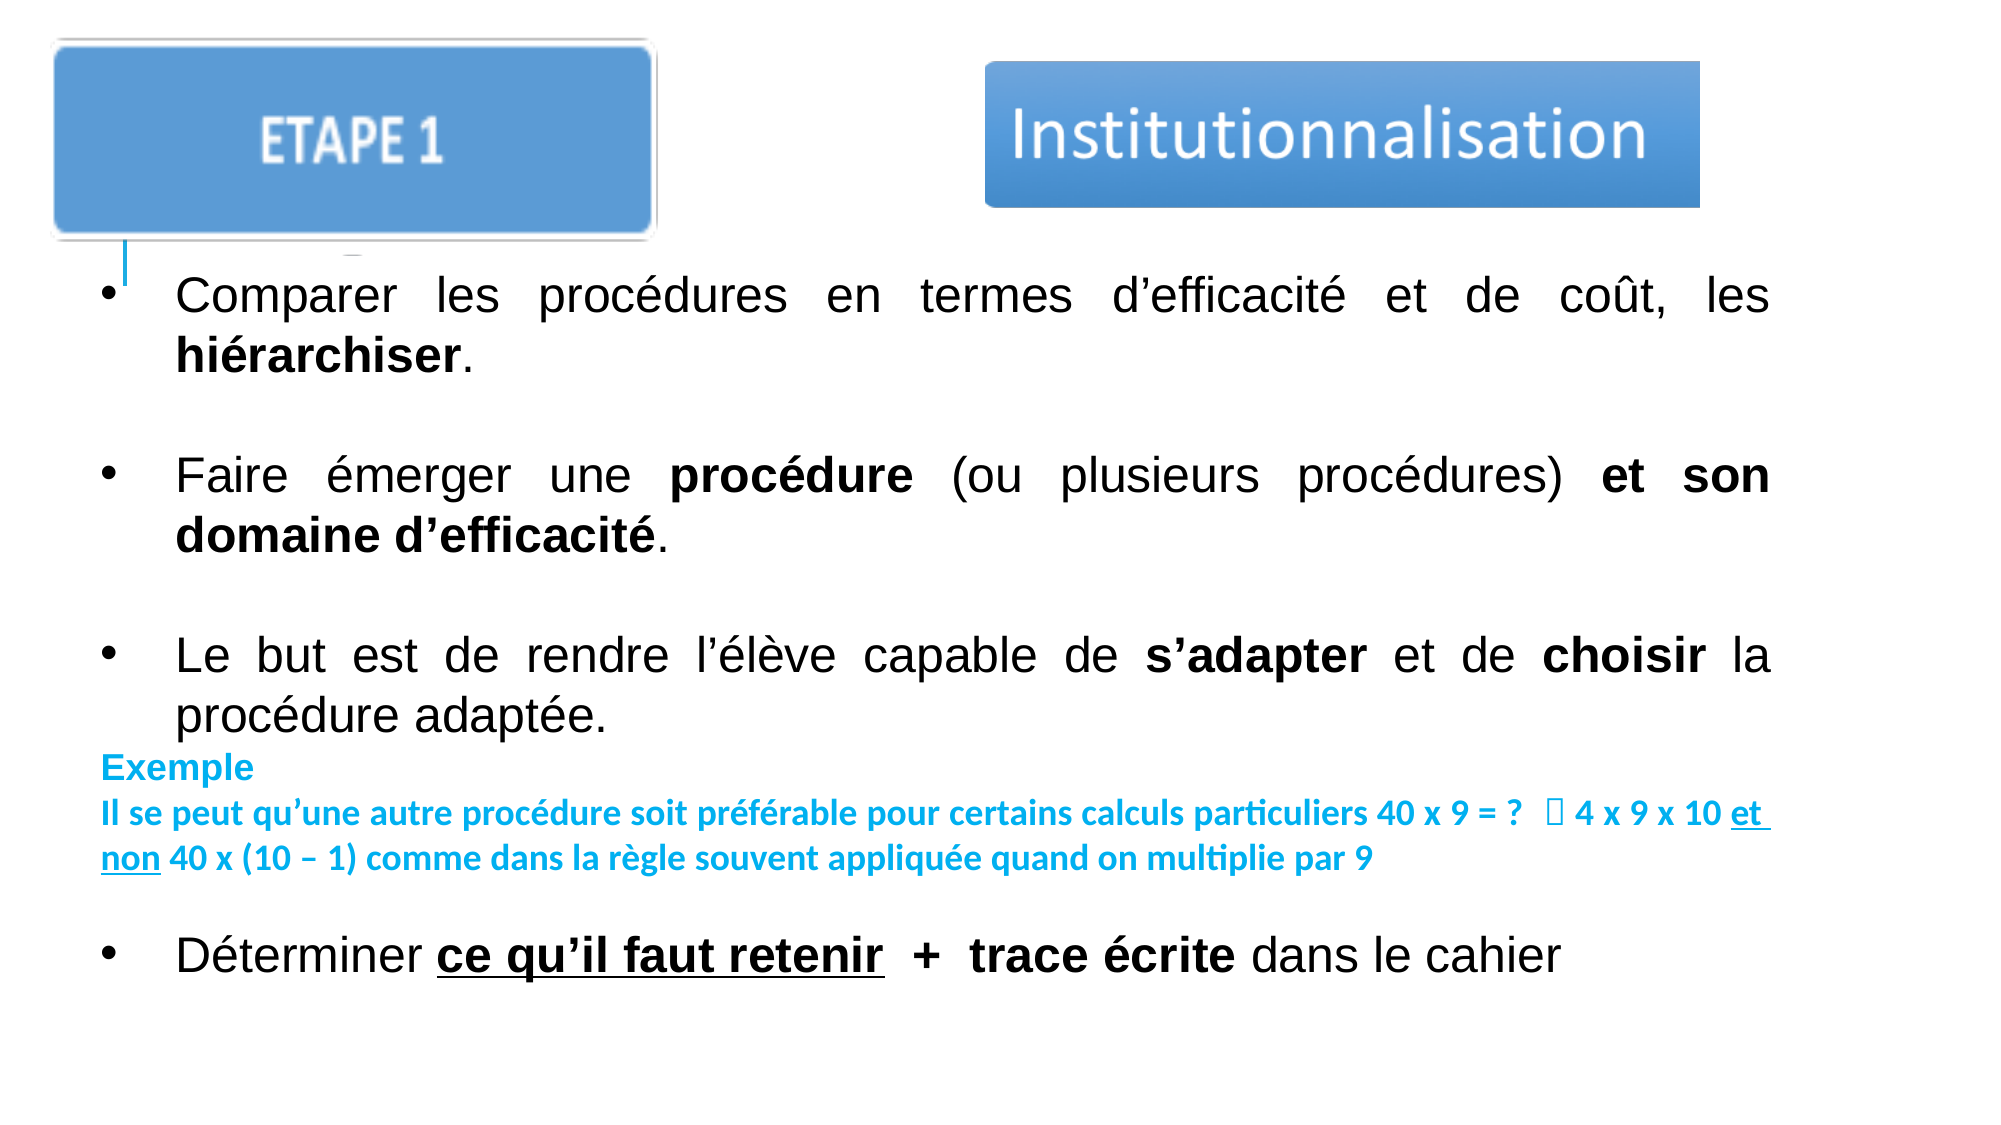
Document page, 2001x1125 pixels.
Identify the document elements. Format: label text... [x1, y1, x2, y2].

picture [985, 56, 1700, 211]
text_box Comparer les procédures en termes d’efficacité et de coût, les hiérarchiser. Faire émerger une procédure (ou plusieurs procédures) et son domaine d’efficacité. Le but est de rendre l’élève capable de s’adapter et de choisir la procédure adaptée. Exemple Il se peut qu’une autre procédure soit préférable pour certains calculs particuliers 40 x 9 = ?  4 x 9 x 10 et non 40 x (10 – 1) comme dans la règle souvent appliquée quand on multiplie par 9 Déterminer ce qu’il faut retenir + trace écrite dans le cahier [85, 255, 1786, 991]
picture [49, 0, 702, 256]
